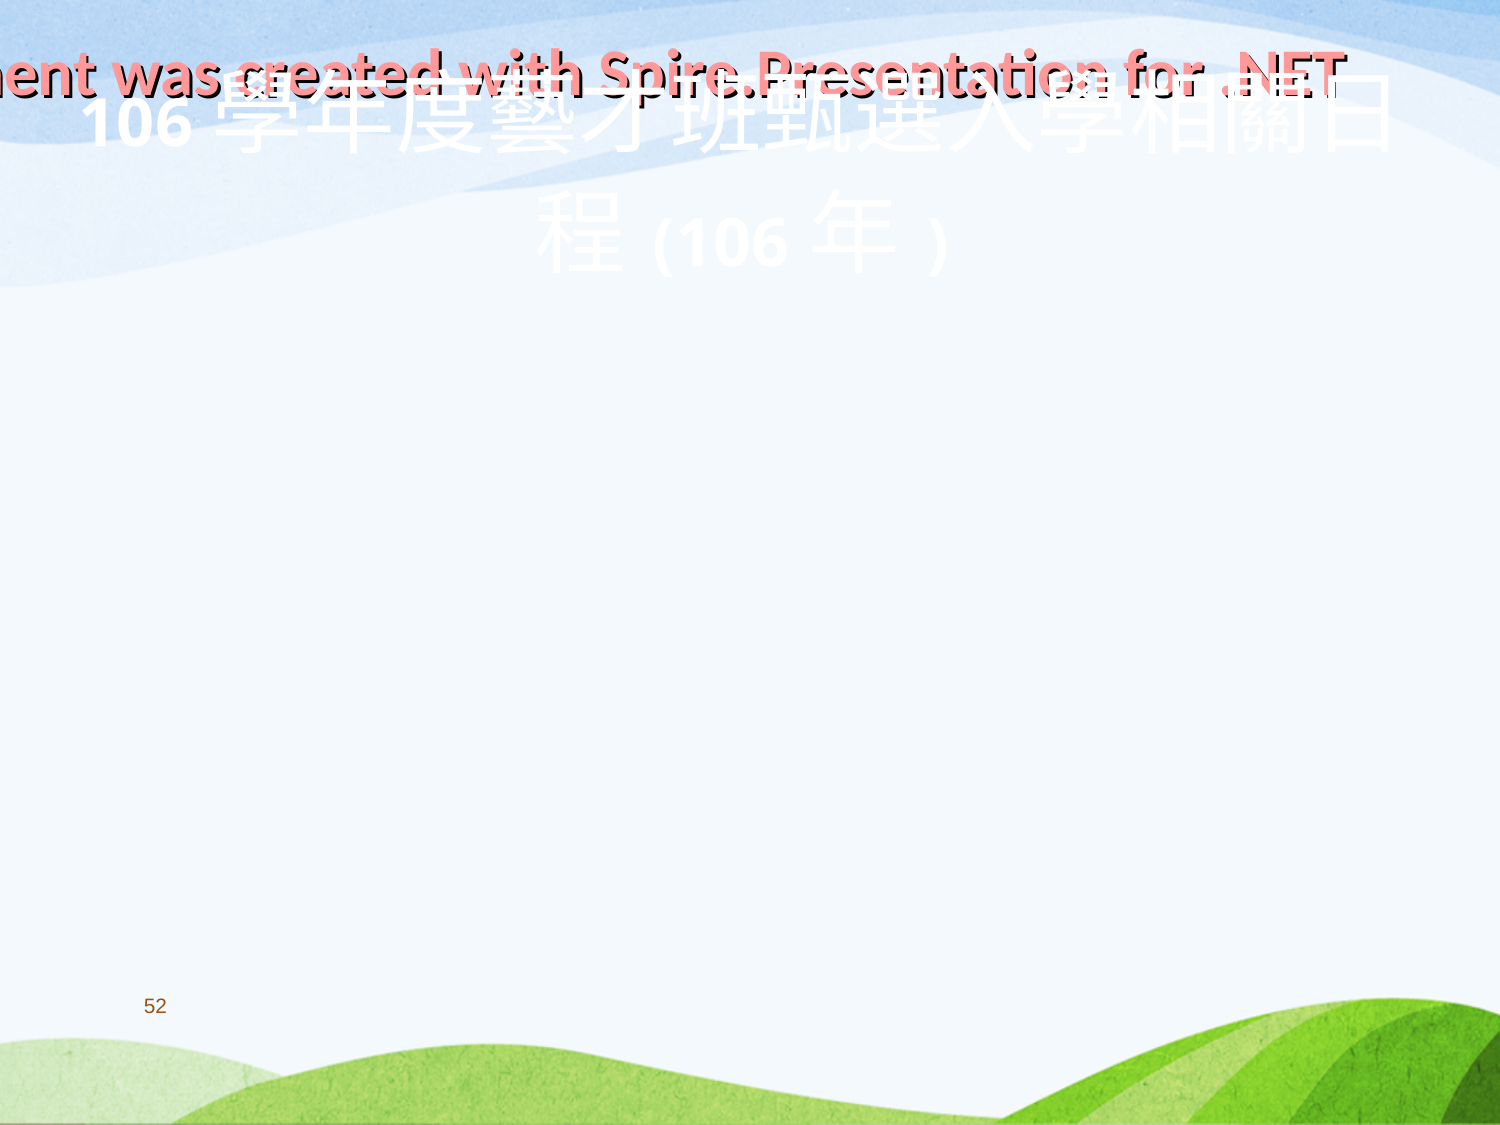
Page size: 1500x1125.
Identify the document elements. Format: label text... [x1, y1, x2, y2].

text_box 52 [129, 987, 223, 1025]
picture [0, 0, 1500, 1125]
title 106學年度藝才班甄選入學相關日程(106年) [39, 43, 1444, 184]
